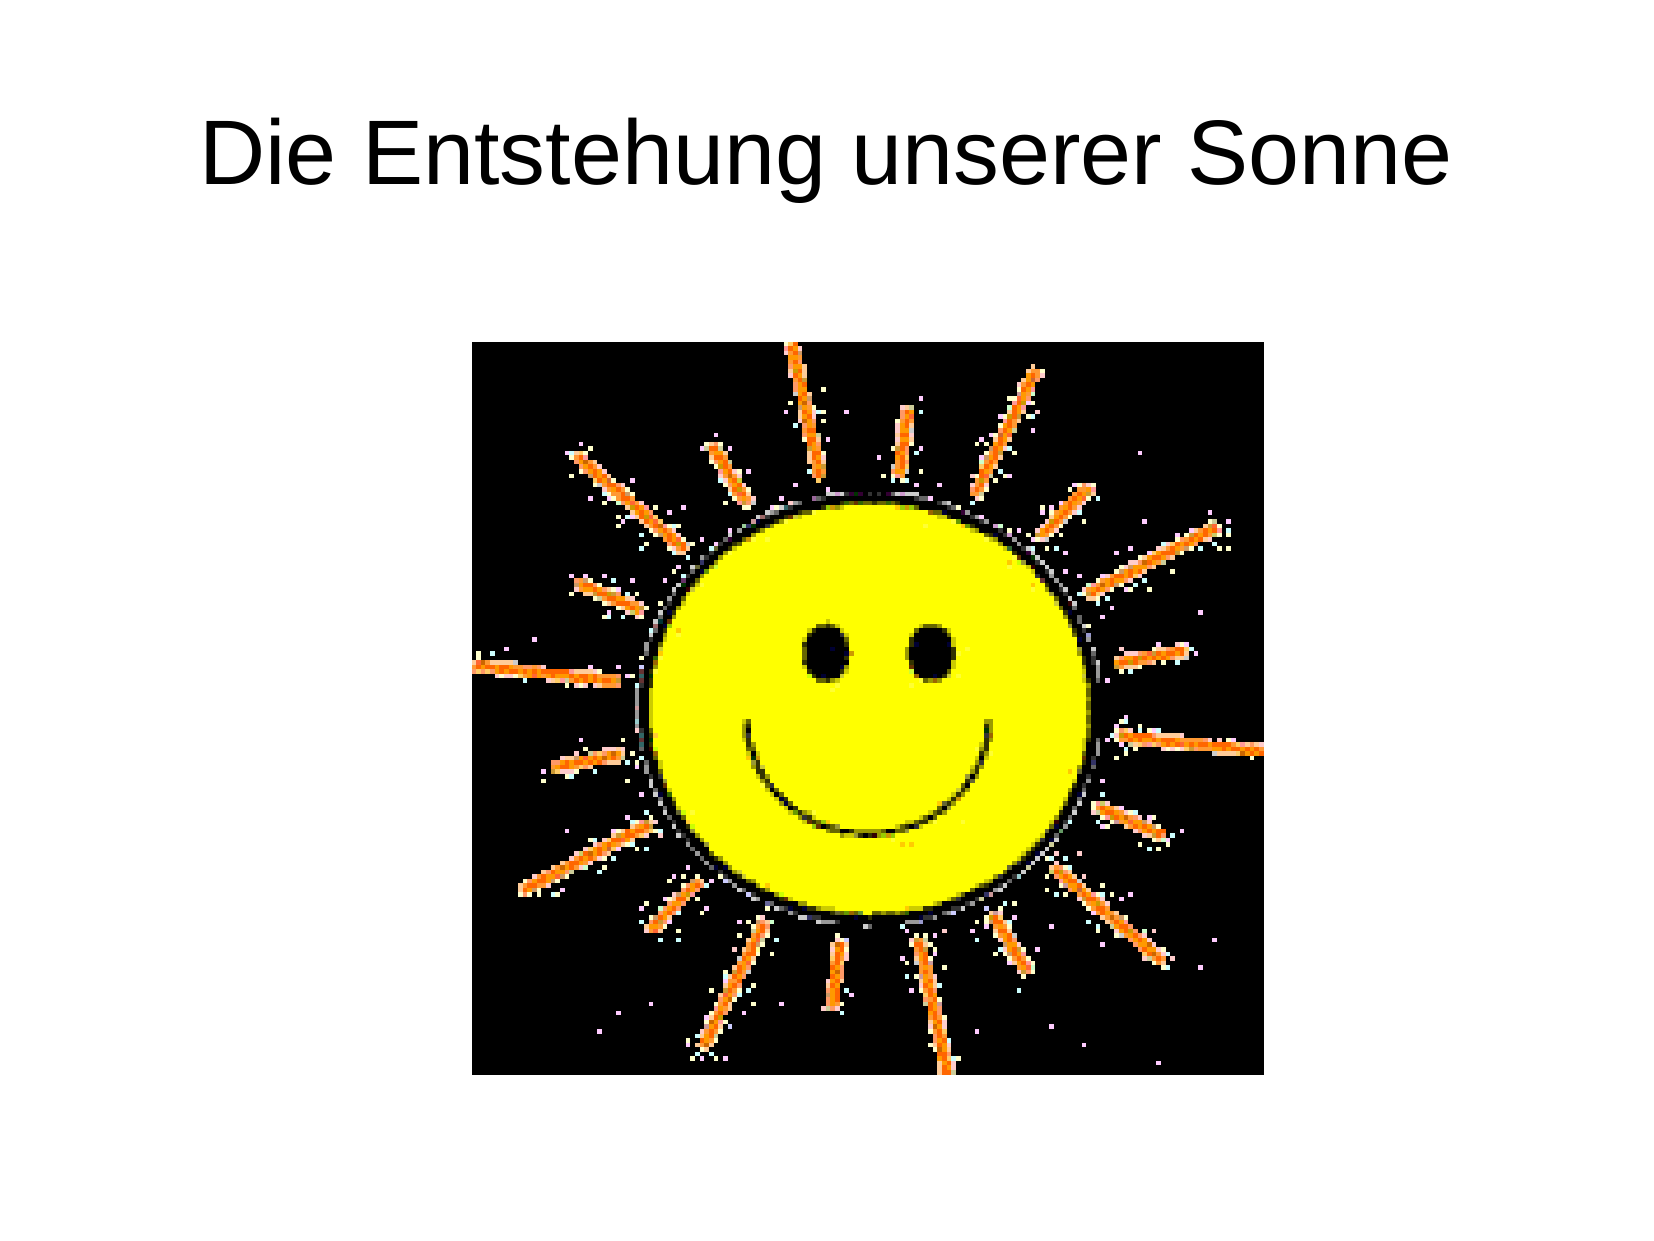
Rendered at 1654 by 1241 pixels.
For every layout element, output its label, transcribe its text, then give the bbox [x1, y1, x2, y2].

title Die Entstehung unserer Sonne [82, 49, 1571, 257]
picture [472, 342, 1264, 1075]
